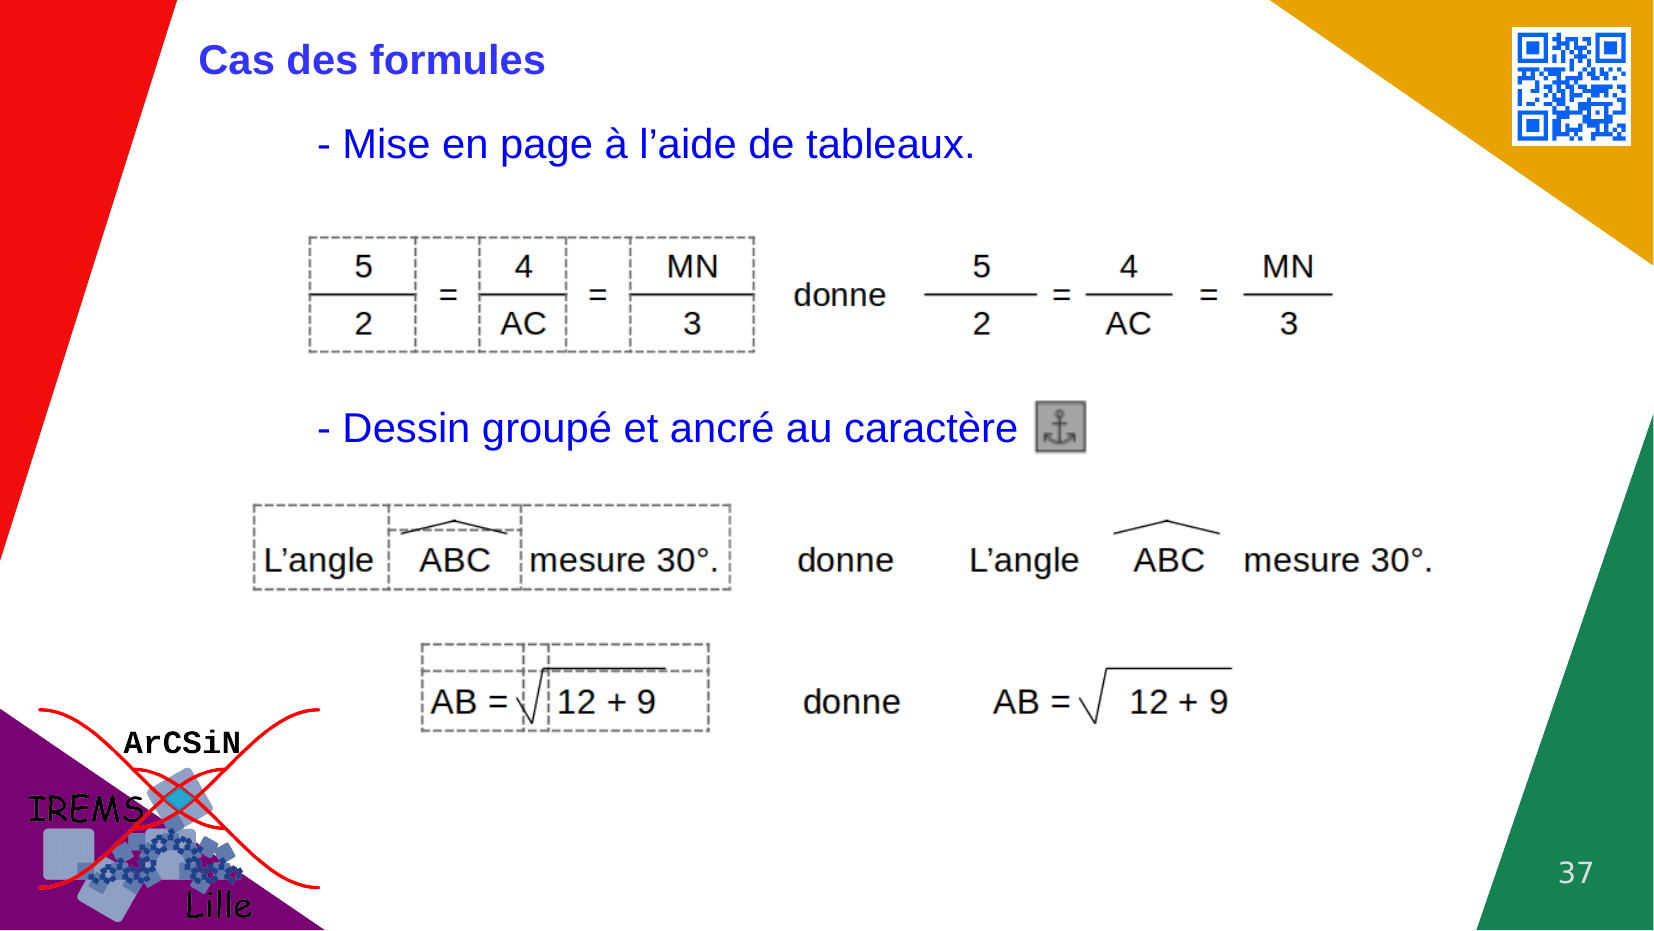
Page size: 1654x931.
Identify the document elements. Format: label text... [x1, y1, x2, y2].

text_box Cas des formules [183, 29, 1304, 94]
picture [1030, 397, 1093, 461]
text_box - Dessin groupé et ancré au caractère [317, 404, 1582, 497]
picture [1512, 27, 1631, 146]
text_box - Mise en page à l’aide de tableaux. [317, 120, 1582, 214]
picture [29, 708, 320, 922]
picture [294, 224, 1357, 362]
picture [245, 495, 1451, 599]
picture [403, 630, 1273, 743]
